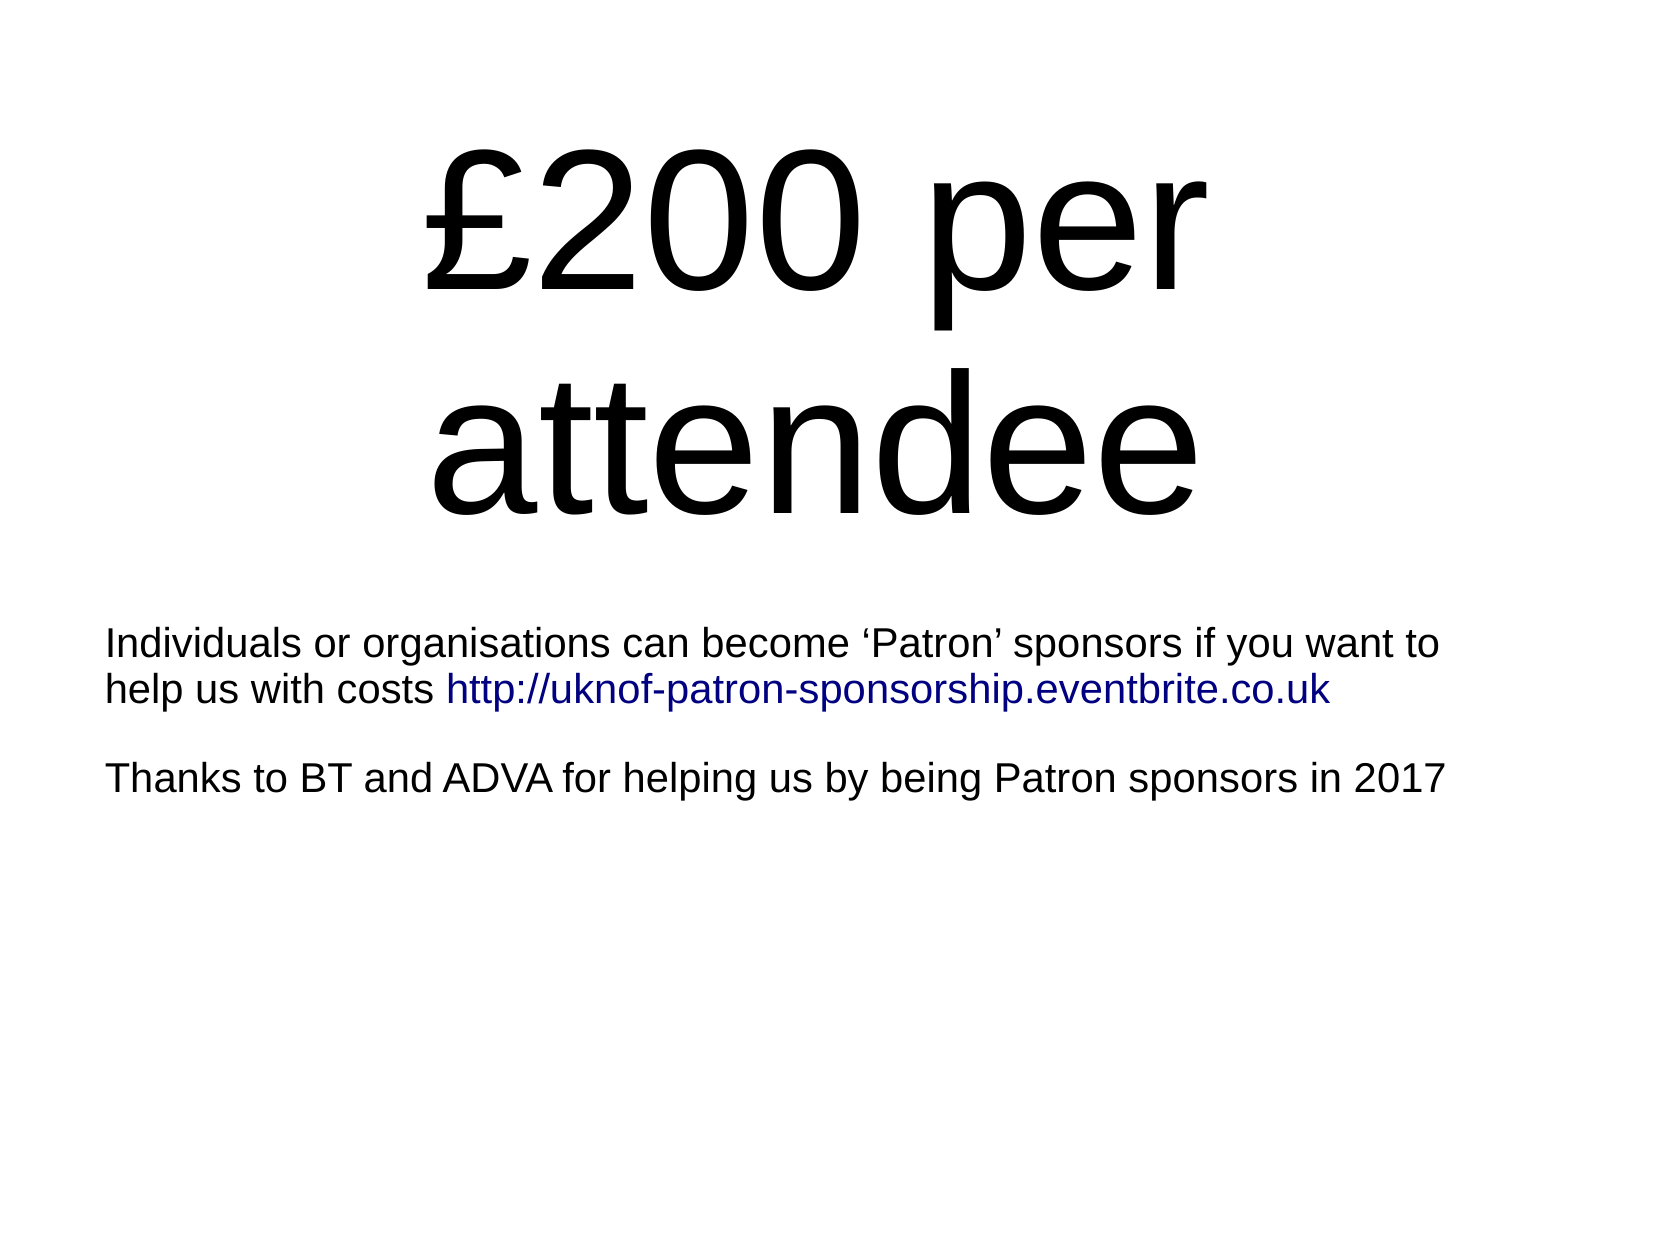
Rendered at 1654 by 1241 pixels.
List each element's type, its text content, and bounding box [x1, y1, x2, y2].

title £200 per attendee [72, 0, 1561, 871]
text_box Individuals or organisations can become ‘Patron’ sponsors if you want to help us with costs http://uknof-patron-sponsorship.eventbrite.co.uk Thanks to BT and ADVA for helping us by being Patron sponsors in 2017 [90, 570, 1546, 809]
